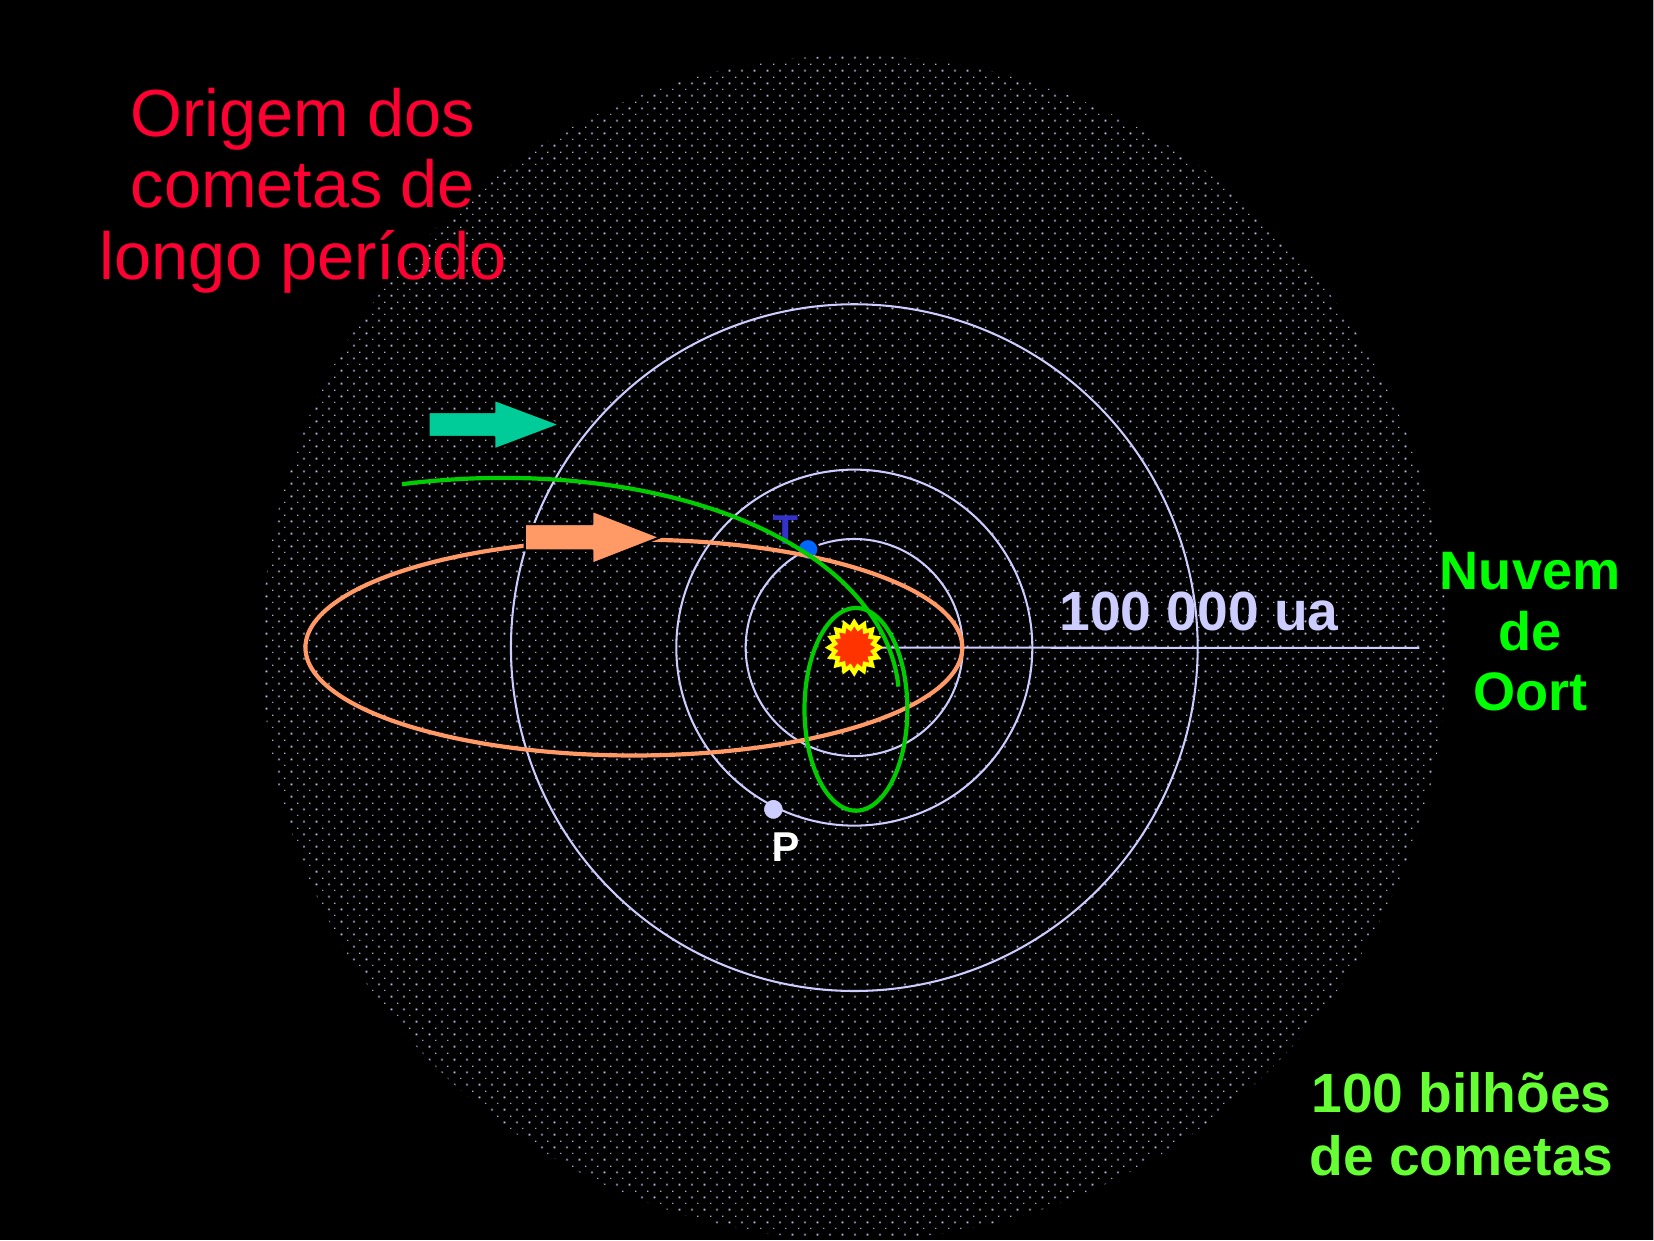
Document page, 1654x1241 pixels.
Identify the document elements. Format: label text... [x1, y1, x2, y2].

text_box P [756, 818, 815, 879]
text_box T [757, 501, 814, 554]
text_box T [757, 550, 813, 562]
text_box [262, 55, 1437, 1240]
text_box 100 000 ua [1044, 575, 1355, 651]
text_box Nuvem de Oort [1425, 533, 1637, 759]
text_box T [757, 530, 796, 551]
title Origem dos cometas de longo período [0, 58, 607, 314]
text_box 100 bilhões de cometas [1294, 1058, 1630, 1195]
